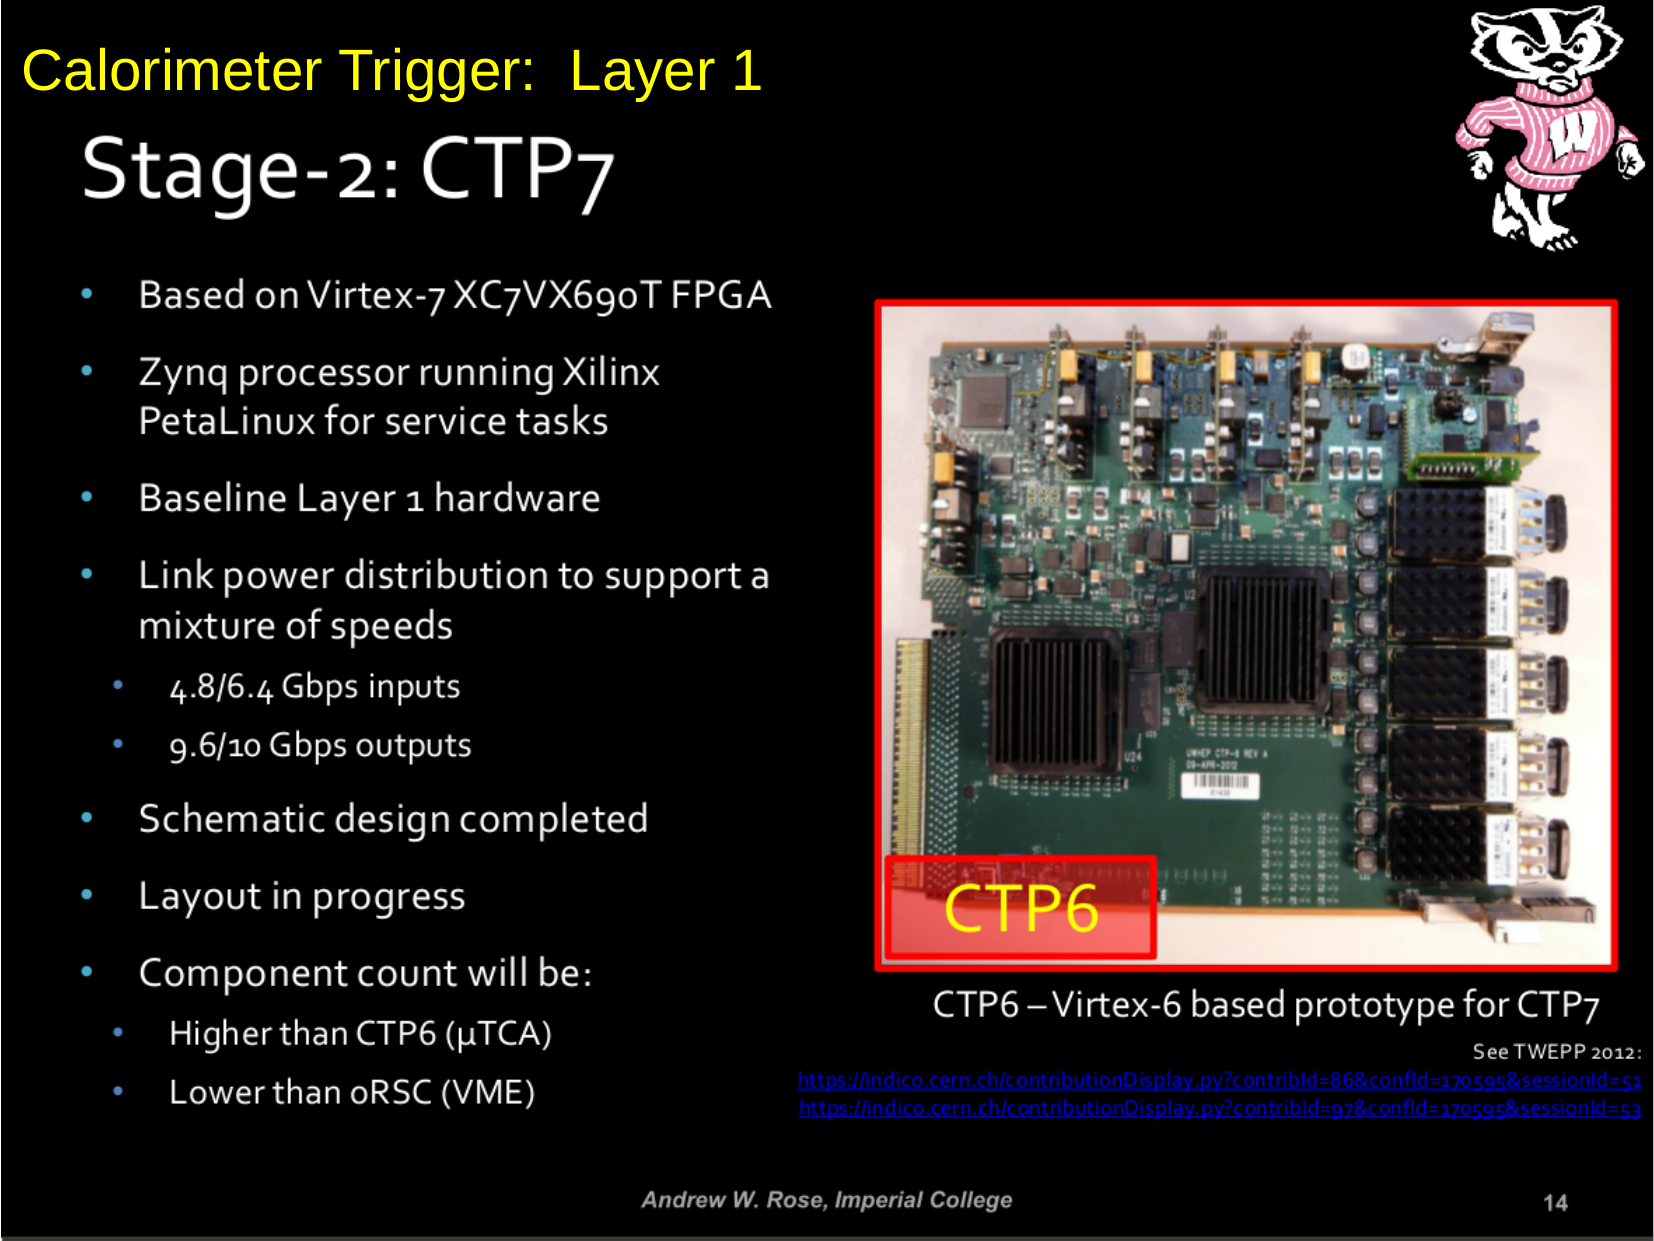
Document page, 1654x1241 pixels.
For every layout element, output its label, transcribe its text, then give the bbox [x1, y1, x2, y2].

picture [1, 0, 1654, 1241]
text_box Calorimeter Trigger: Layer 1 [6, 30, 781, 110]
